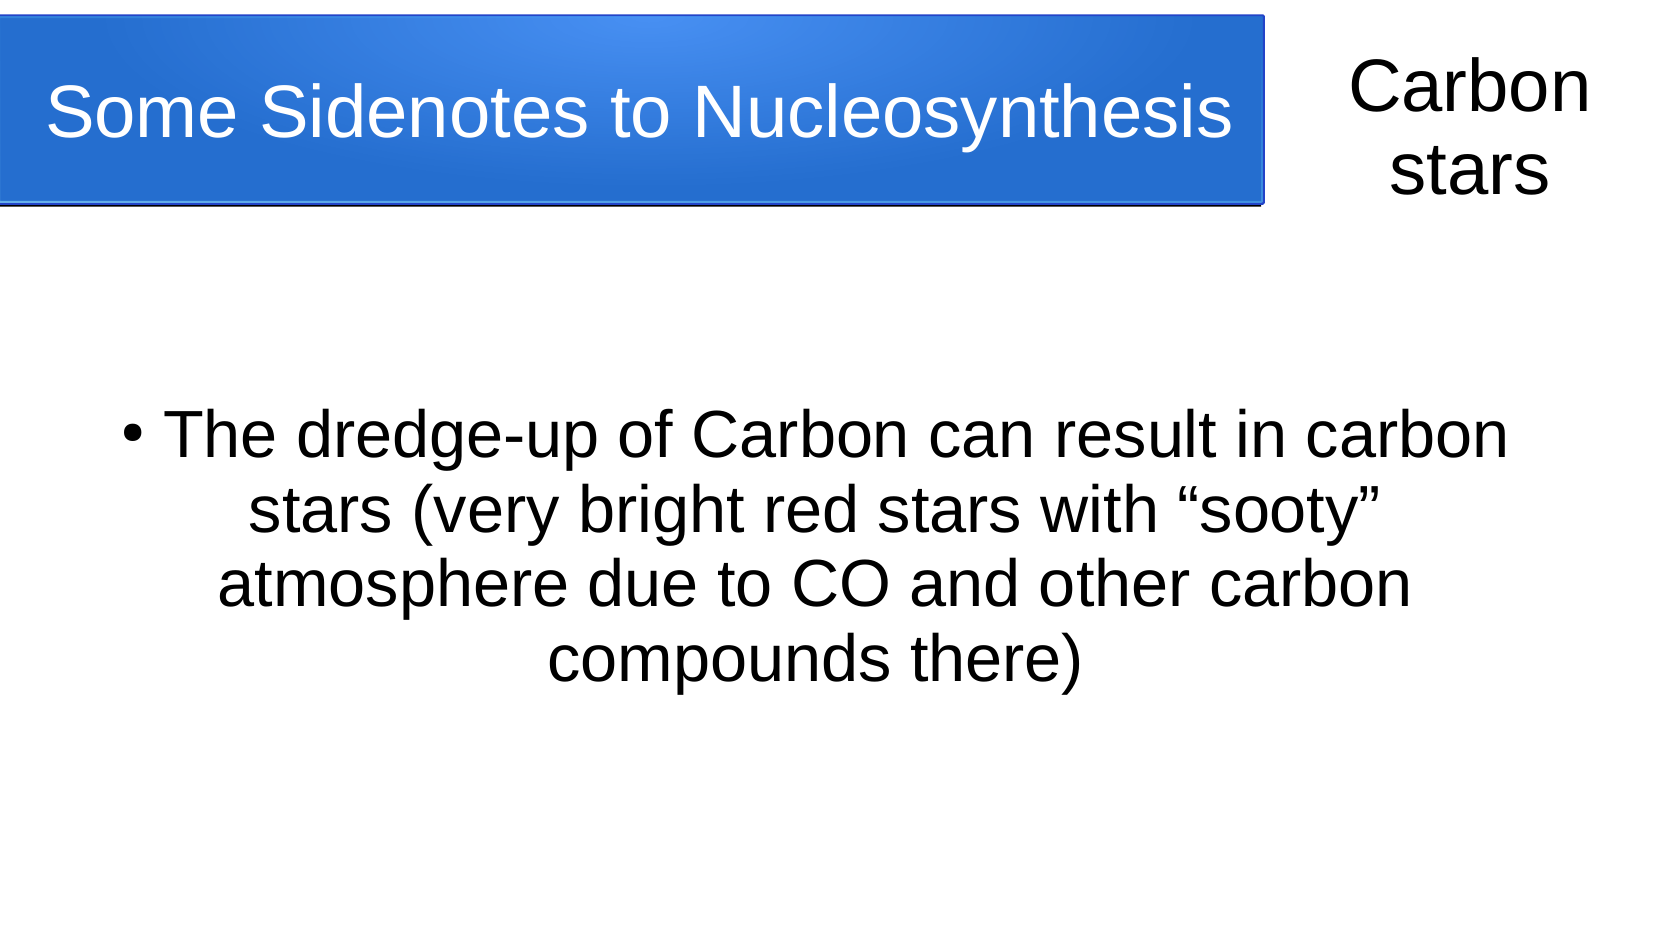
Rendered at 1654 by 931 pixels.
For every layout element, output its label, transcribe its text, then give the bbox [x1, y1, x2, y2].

title Carbon stars [1305, 15, 1636, 241]
title Some Sidenotes to Nucleosynthesis [45, 29, 1261, 196]
subtitle The dredge-up of Carbon can result in carbon stars (very bright red stars with “sooty” atmosphere due to CO and other carbon compounds there) [71, 276, 1561, 817]
